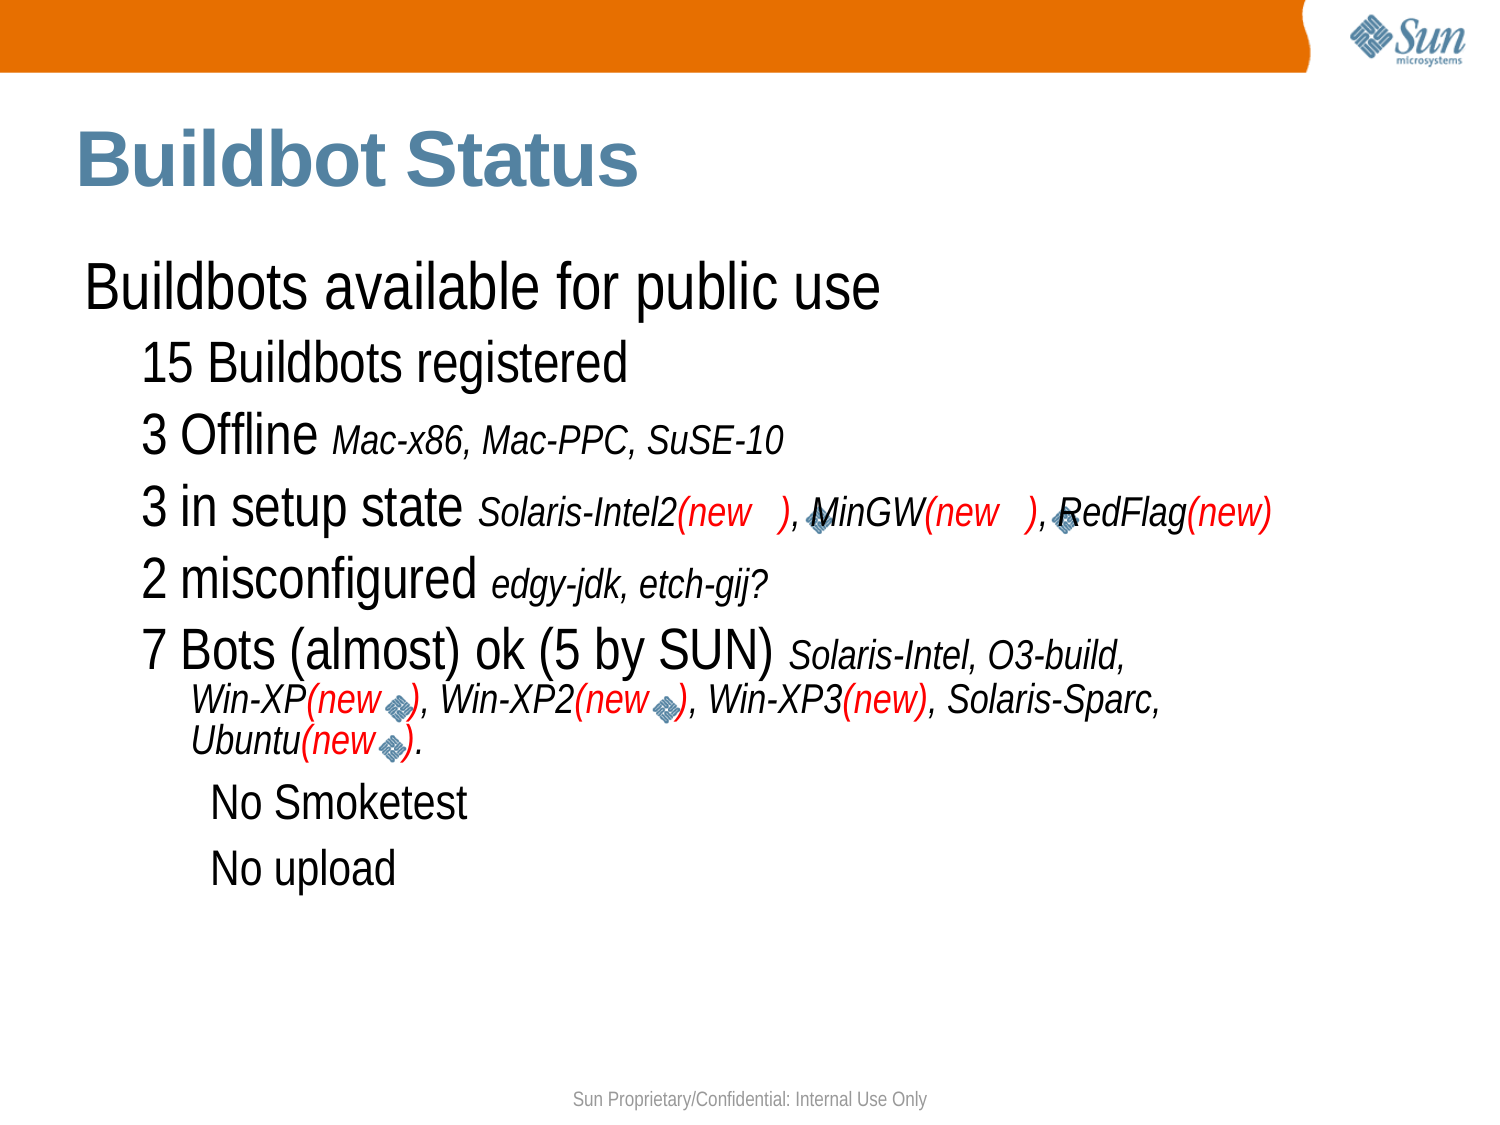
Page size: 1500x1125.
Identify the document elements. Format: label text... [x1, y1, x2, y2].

title Buildbot Status [75, 122, 1438, 228]
picture [0, 0, 1500, 75]
list Buildbots available for public use 15 Buildbots registered 3 Offline Mac-x86, Mac-PPC, SuSE-10 3 in setup state Solaris-Intel2(new ), MinGW(new ), RedFlag(new) 2 misconfigured edgy-jdk, etch-gij? 7 Bots (almost) ok (5 by SUN) Solaris-Intel, O3-build, Win-XP(new ), Win-XP2(new ), Win-XP3(new), Solaris-Sparc, Ubuntu(new ). No Smoketest No upload [64, 257, 1402, 952]
